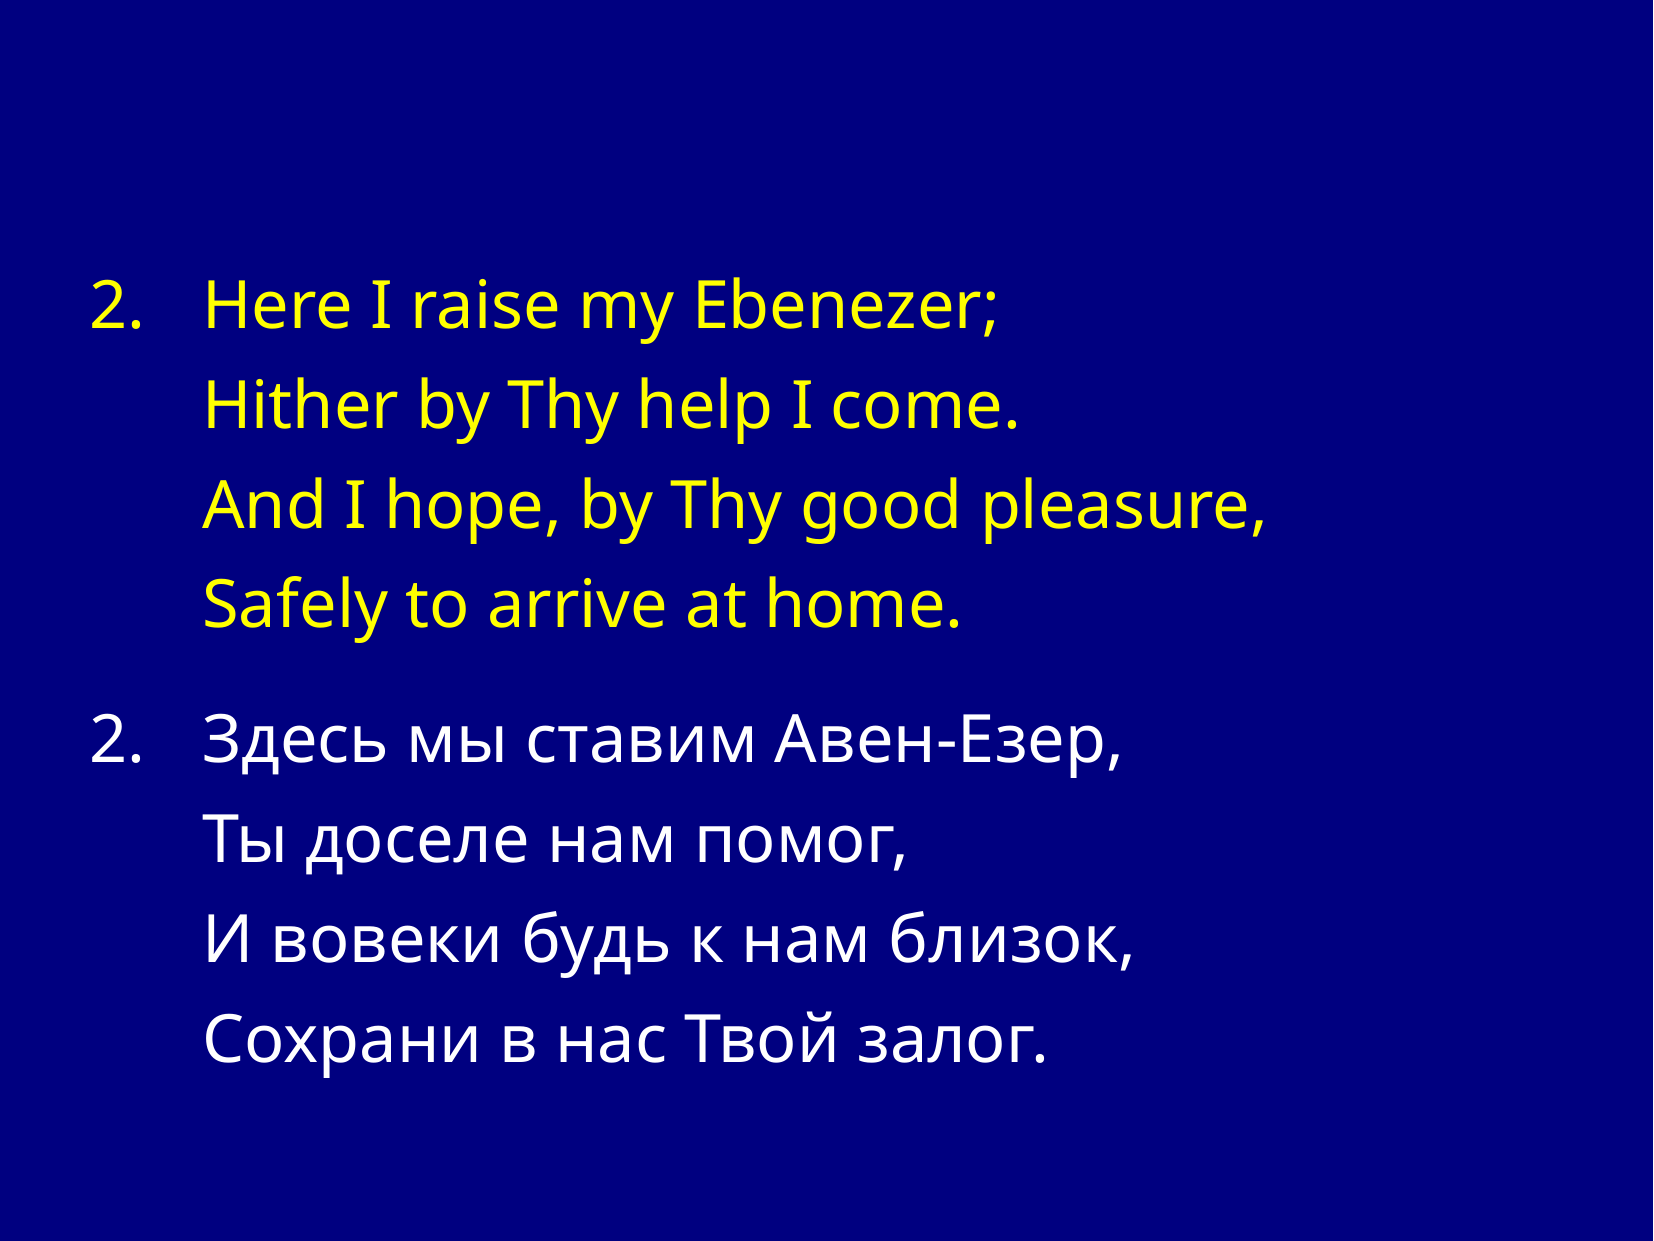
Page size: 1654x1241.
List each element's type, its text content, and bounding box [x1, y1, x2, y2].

text_box 2. Здесь мы ставим Авен-Езер, Ты доселе нам помог, И вовеки будь к нам близок, Сохрани в нас Твой залог. [75, 675, 1576, 1163]
text_box 2. Here I raise my Ebenezer; Hither by Thy help I come. And I hope, by Thy good pleasure, Safely to arrive at home. [75, 150, 1576, 638]
